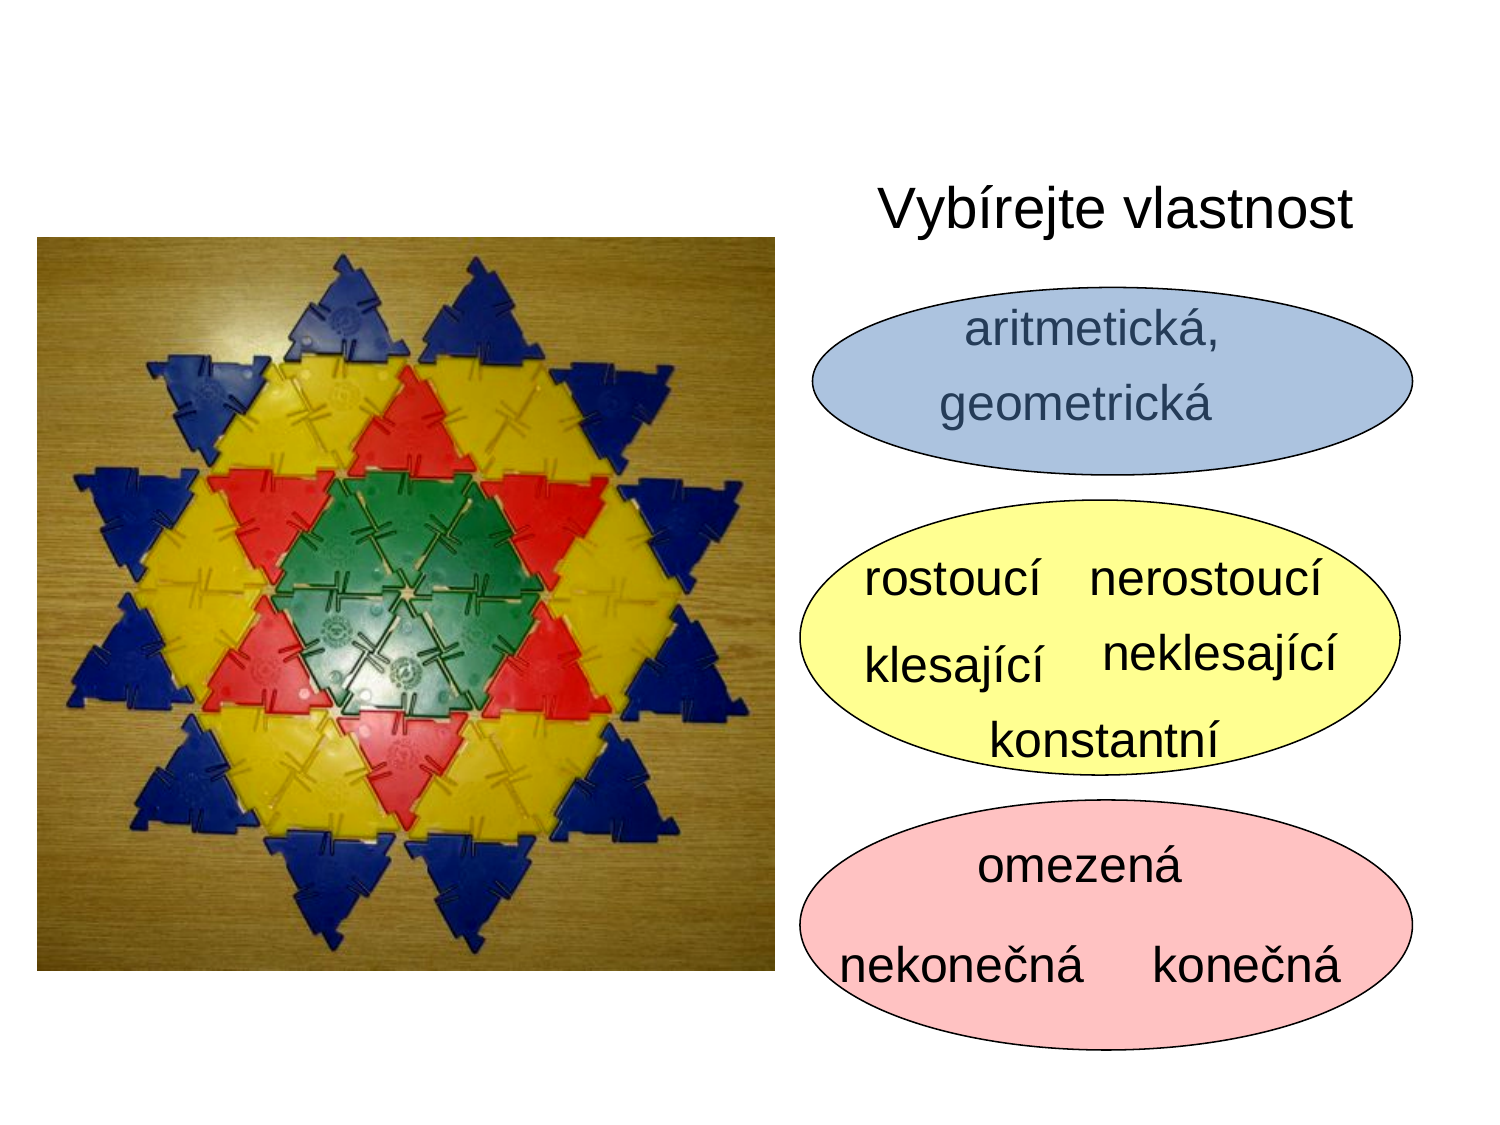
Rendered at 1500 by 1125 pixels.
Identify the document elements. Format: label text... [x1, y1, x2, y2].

text_box nerostoucí [1074, 537, 1401, 613]
text_box omezená [962, 824, 1251, 901]
text_box nekonečná [825, 924, 1137, 1001]
text_box konstantní [974, 699, 1251, 776]
text_box rostoucí [849, 537, 1074, 613]
text_box [863, 1001, 1350, 1051]
text_box [800, 562, 1401, 763]
picture [37, 237, 775, 971]
text_box Vybírejte vlastnost [862, 162, 1401, 248]
text_box neklesající [1087, 612, 1363, 688]
text_box aritmetická, [1146, 287, 1263, 299]
text_box konečná [1137, 924, 1388, 1001]
text_box [812, 287, 1413, 475]
text_box aritmetická, [949, 287, 1079, 302]
text_box [799, 799, 1413, 975]
text_box [895, 500, 1305, 537]
text_box klesající [849, 624, 1076, 701]
